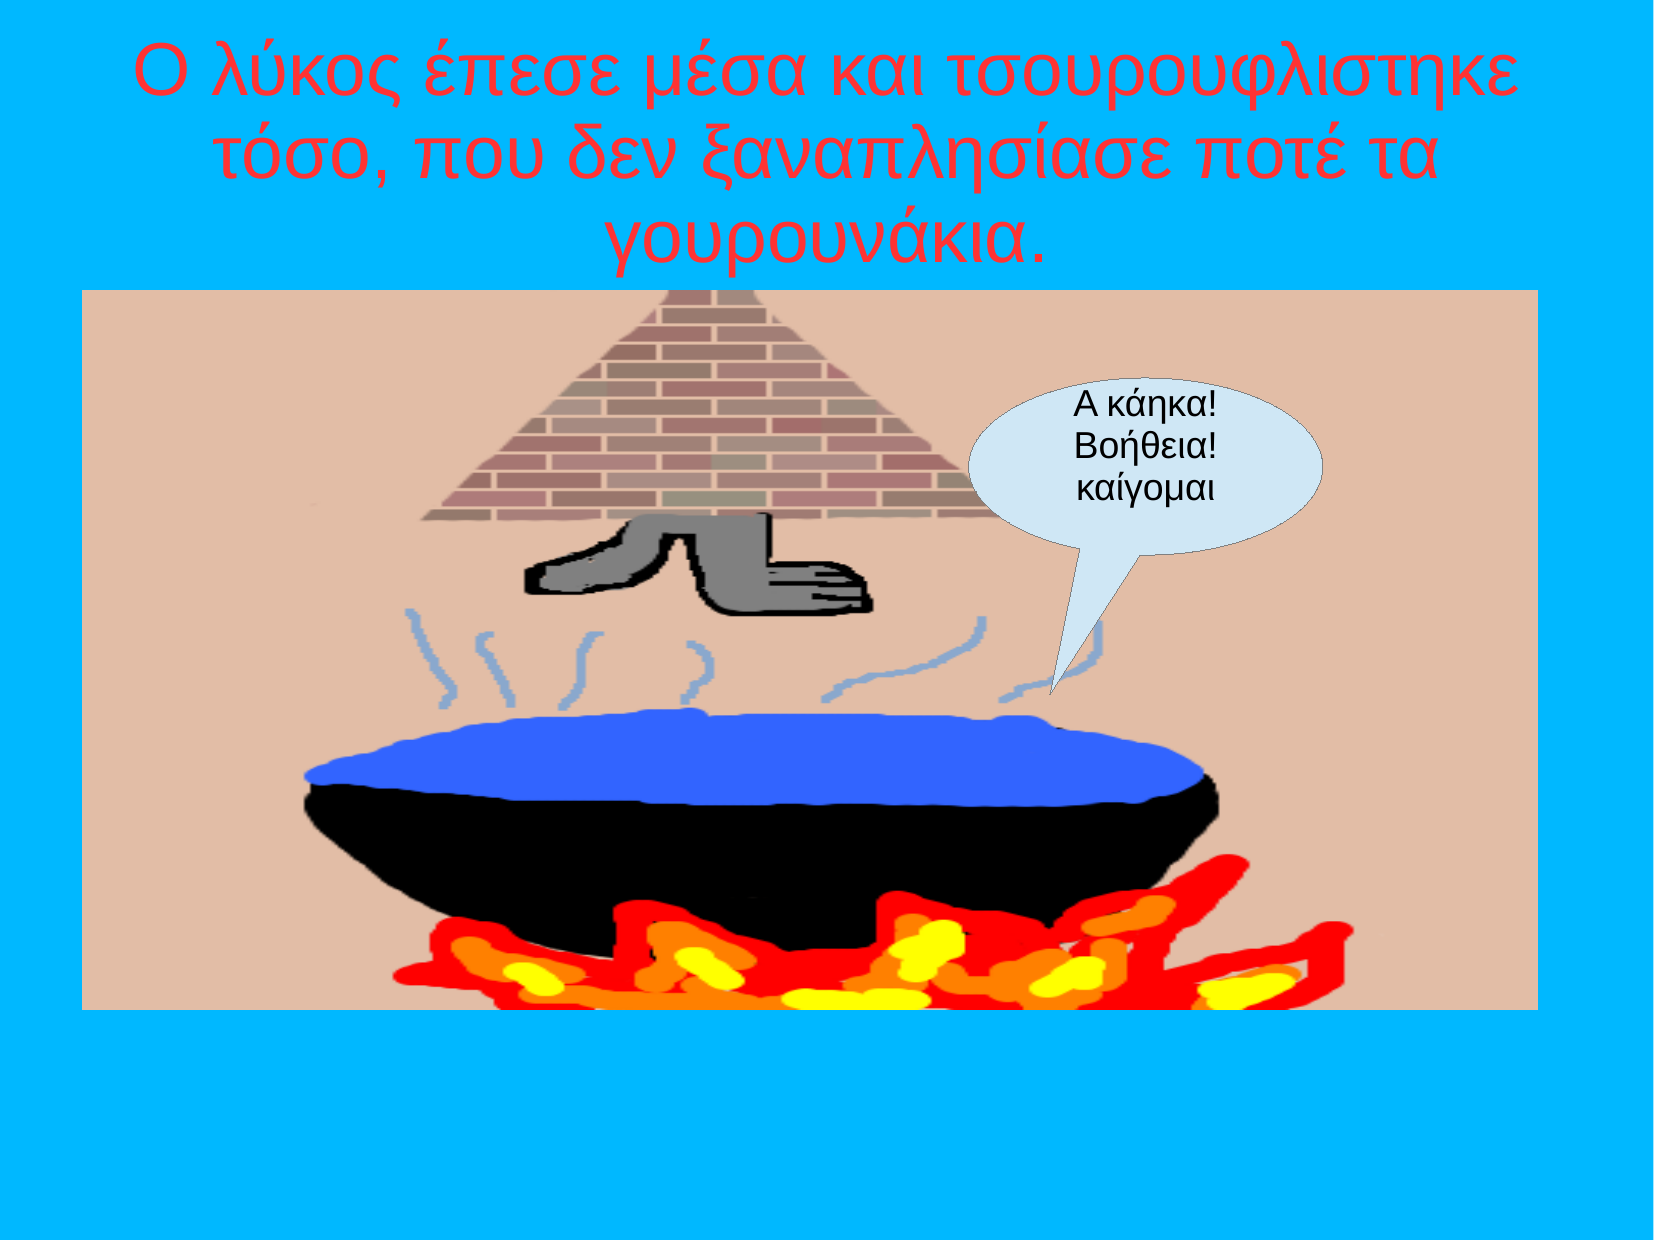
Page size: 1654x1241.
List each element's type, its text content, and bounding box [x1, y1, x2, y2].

title Ο λύκος έπεσε μέσα και τσουρουφλιστηκε τόσο, που δεν ξαναπλησίασε ποτέ τα γουρουνάκια. [82, 26, 1571, 279]
picture [83, 291, 1537, 1009]
text_box Α κάηκα! Βοήθεια! καίγομαι [968, 377, 1323, 695]
